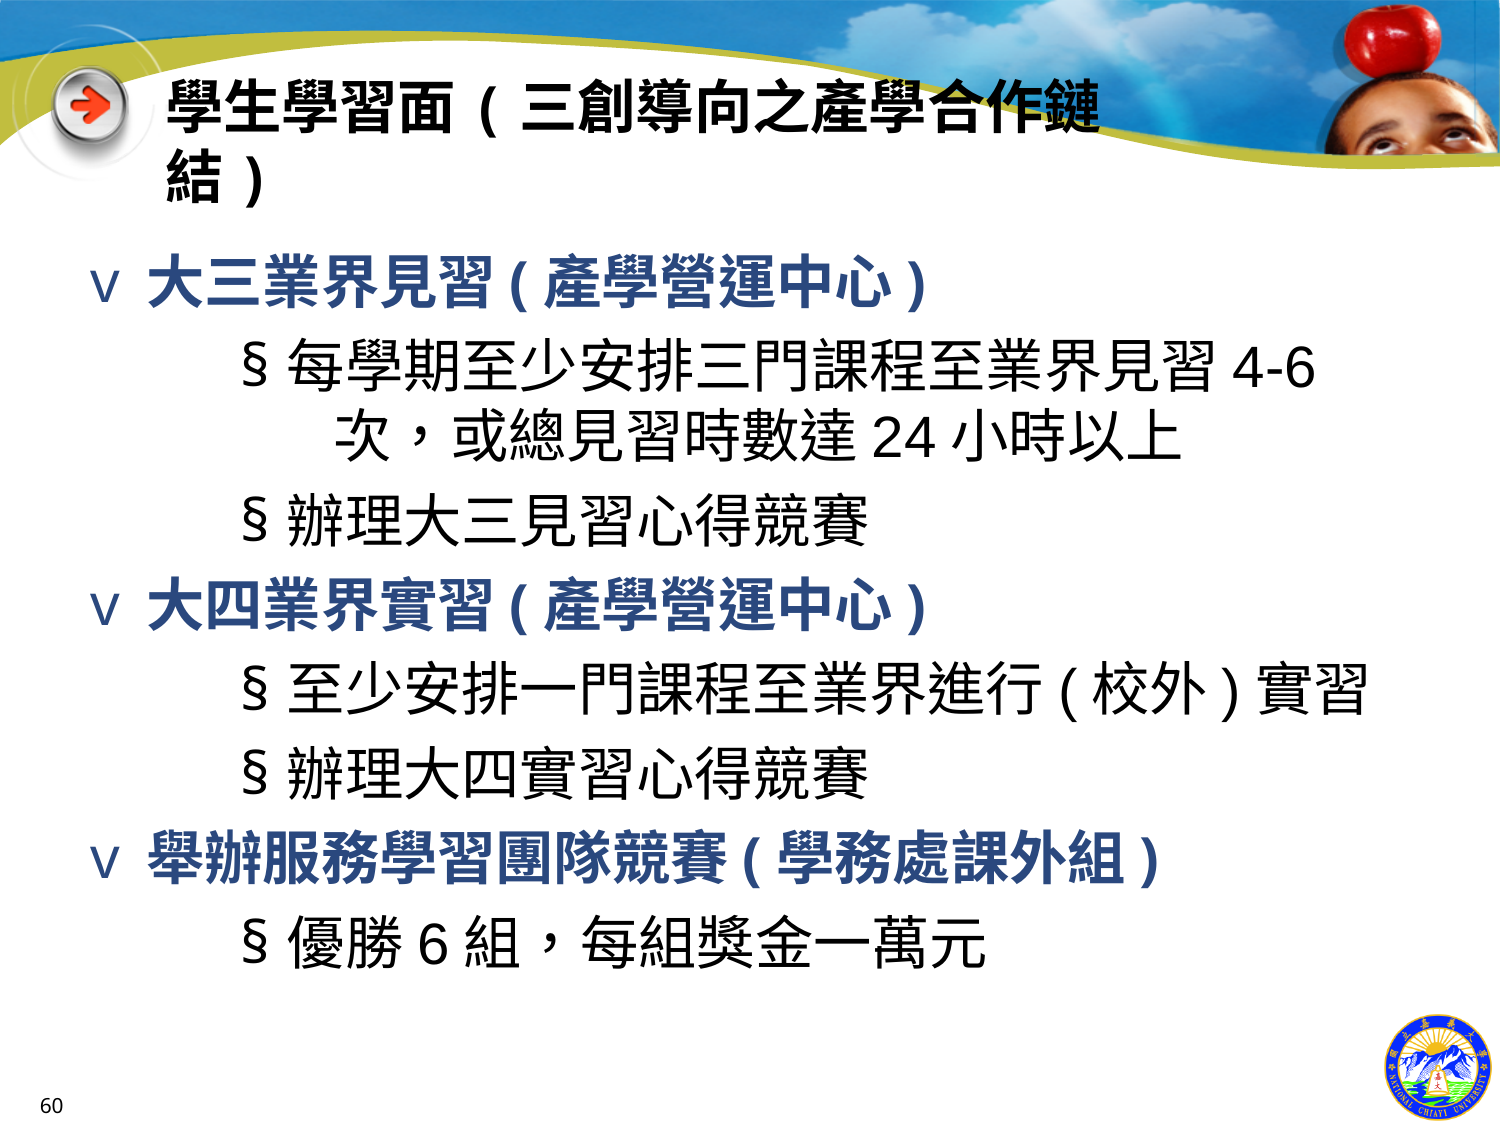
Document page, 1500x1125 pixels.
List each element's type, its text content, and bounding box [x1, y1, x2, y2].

list 大三業界見習(產學營運中心) 每學期至少安排三門課程至業界見習4-6次，或總見習時數達24小時以上 辦理大三見習心得競賽 大四業界實習(產學營運中心) 至少安排一門課程至業界進行(校外)實習 辦理大四實習心得競賽 舉辦服務學習團隊競賽(學務處課外組) 優勝6組，每組獎金一萬元 [75, 237, 1426, 1051]
text_box [24, 1084, 376, 1125]
title 學生學習面(三創導向之產學合作鏈結) [150, 62, 1188, 155]
